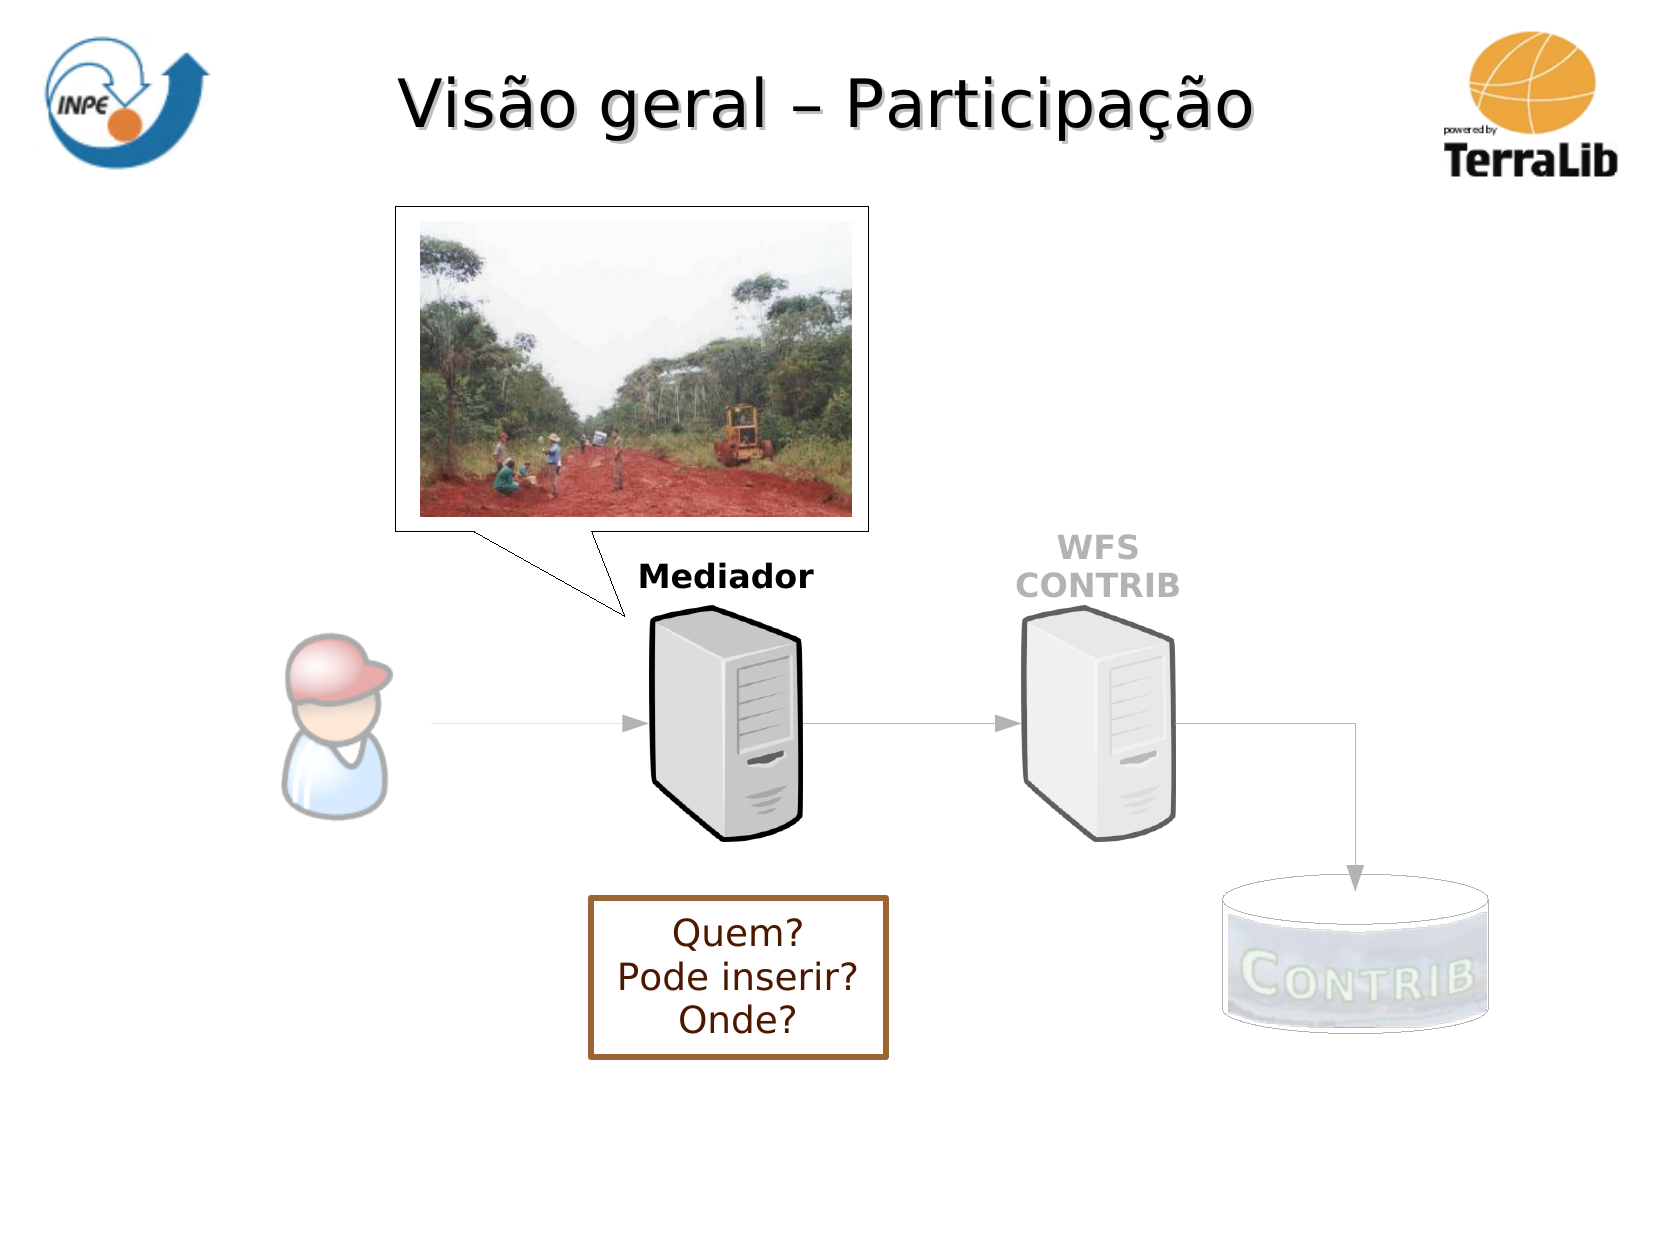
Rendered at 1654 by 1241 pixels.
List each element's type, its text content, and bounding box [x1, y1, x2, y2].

picture [35, 29, 220, 178]
picture [235, 625, 431, 822]
picture [1228, 909, 1487, 1033]
text_box [395, 206, 869, 617]
text_box Quem? Pode inserir? Onde? [590, 897, 886, 1058]
title Visão geral – Participação [206, 33, 1447, 176]
picture [420, 221, 852, 517]
picture [1443, 29, 1619, 178]
picture [649, 605, 803, 842]
picture [1021, 605, 1176, 842]
text_box [1222, 874, 1489, 1016]
